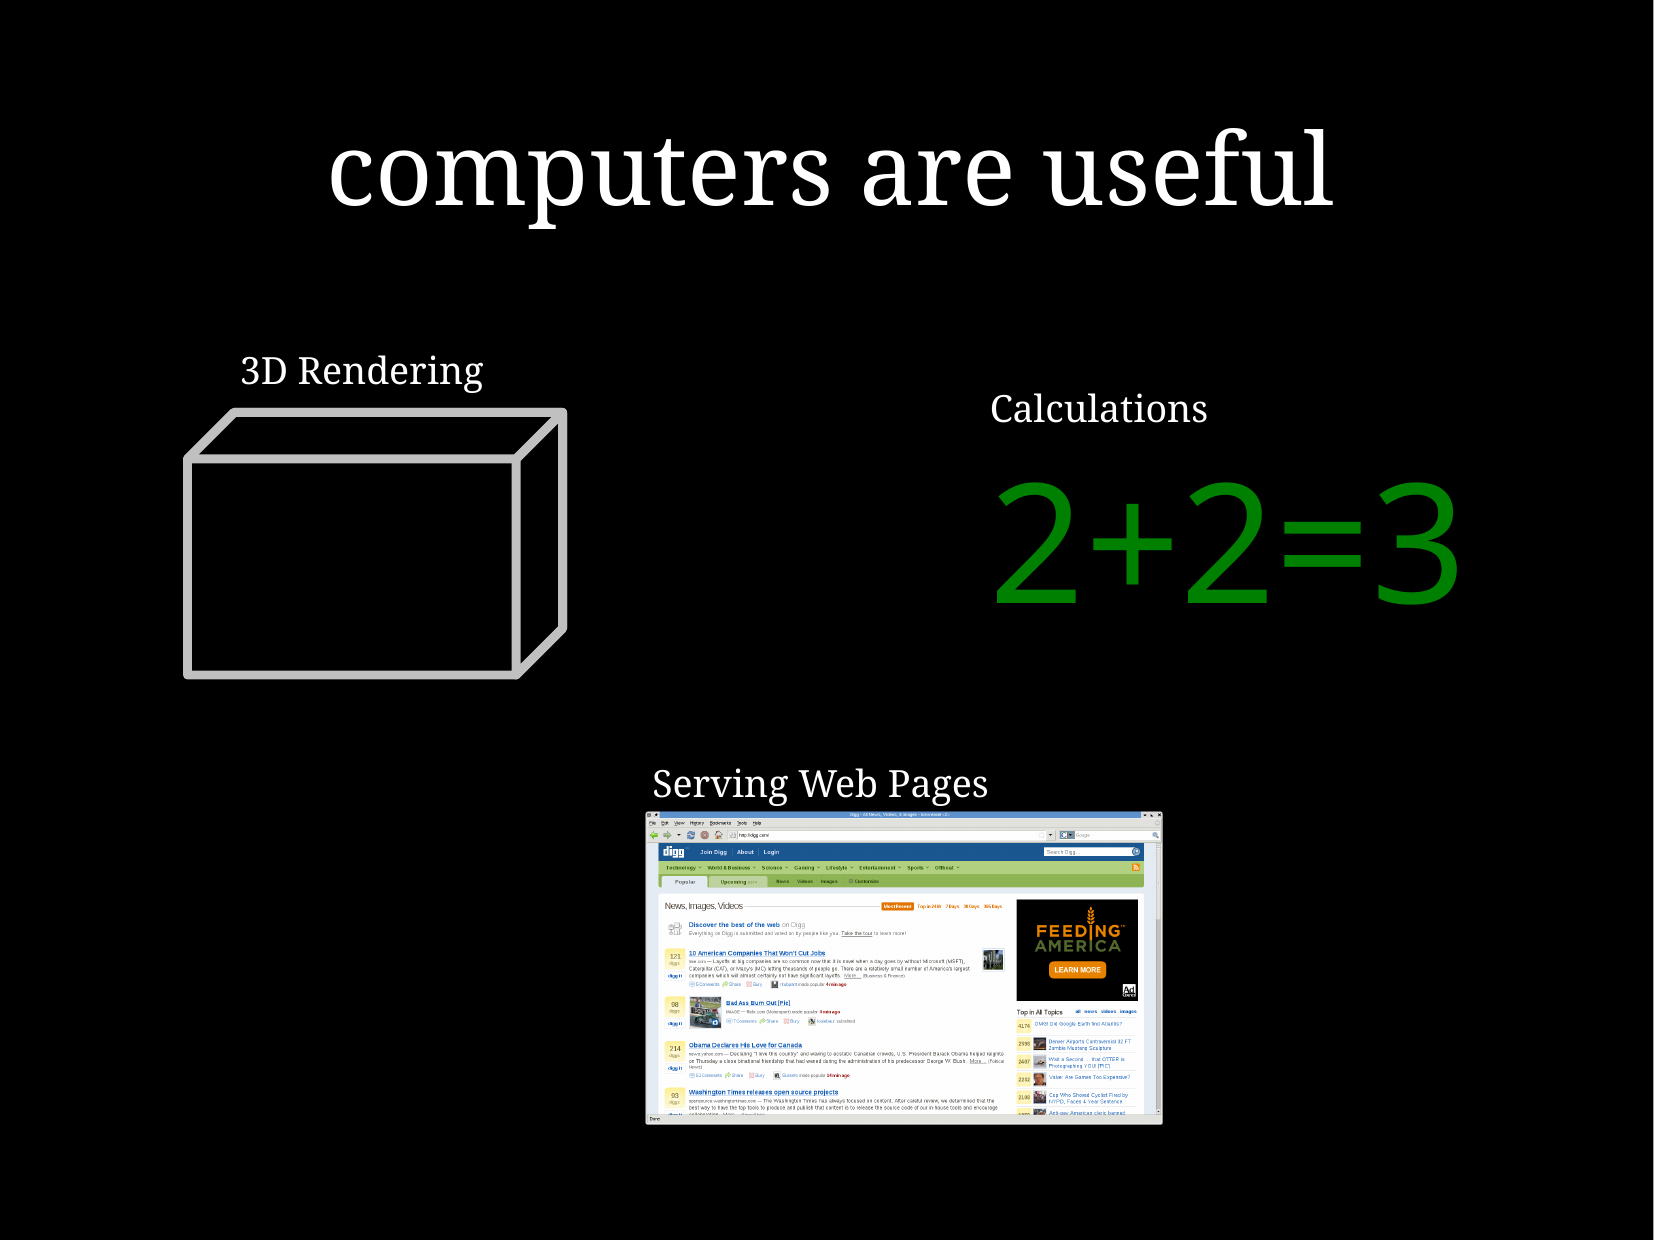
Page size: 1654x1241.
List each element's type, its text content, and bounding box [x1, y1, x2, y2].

text_box Serving Web Pages [637, 750, 1088, 810]
text_box Calculations [975, 375, 1313, 435]
text_box 2+2=3 [975, 417, 1501, 638]
text_box 3D Rendering [225, 337, 563, 398]
picture [645, 811, 1163, 1126]
title computers are useful [86, 70, 1576, 263]
